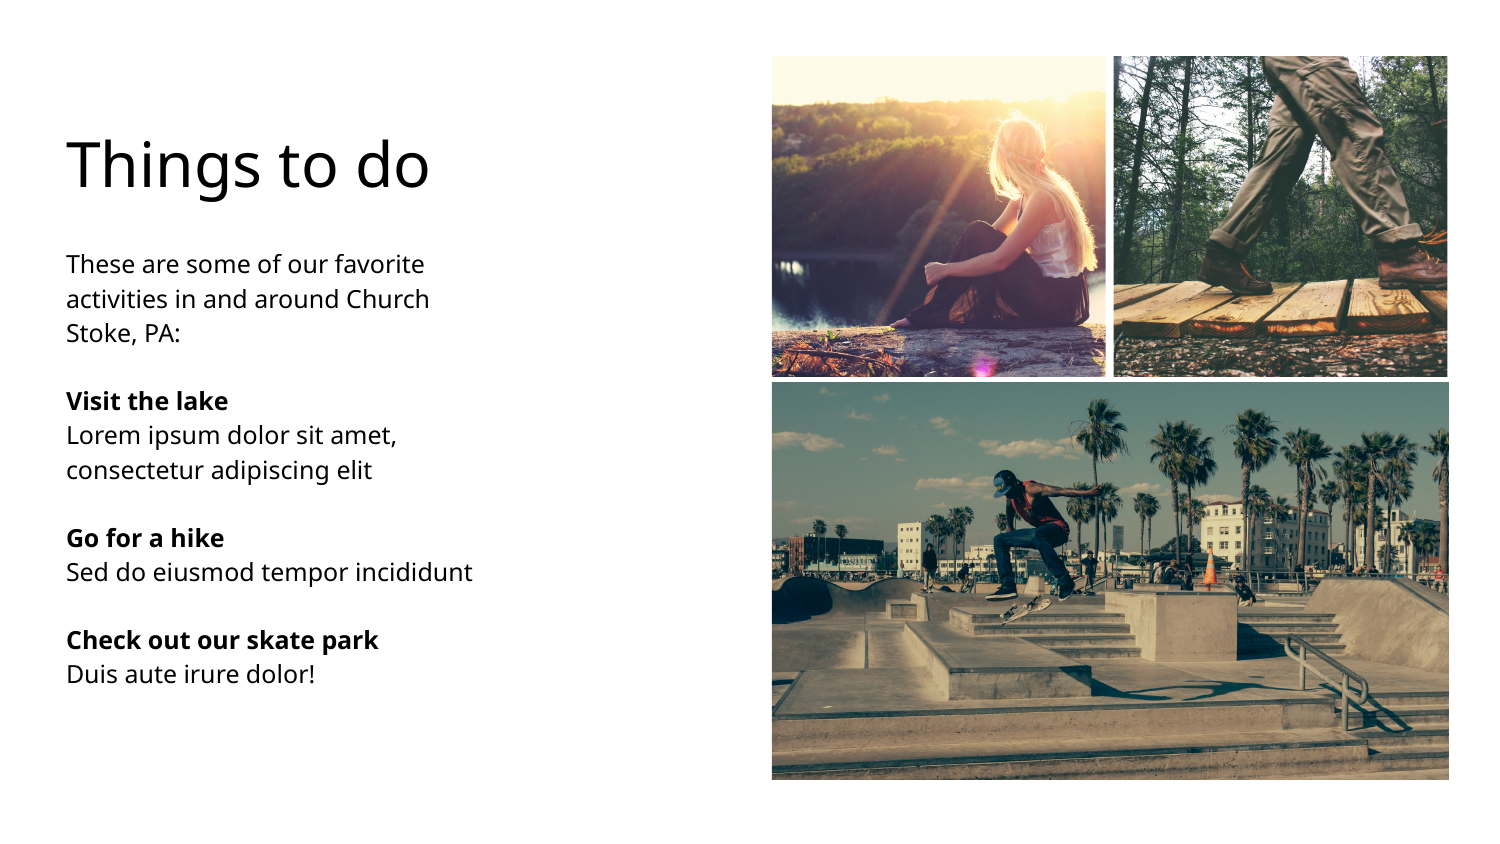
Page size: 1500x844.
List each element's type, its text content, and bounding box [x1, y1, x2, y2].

picture [1113, 56, 1448, 377]
picture [771, 382, 1449, 780]
picture [771, 56, 1106, 377]
list These are some of our favorite activities in and around Church Stoke, PA: Visit the lake Lorem ipsum dolor sit amet, consectetur adipiscing elit Go for a hike Sed do eiusmod tempor incididunt Check out our skate park Duis aute irure dolor! [51, 229, 512, 687]
title Things to do [51, 91, 512, 216]
